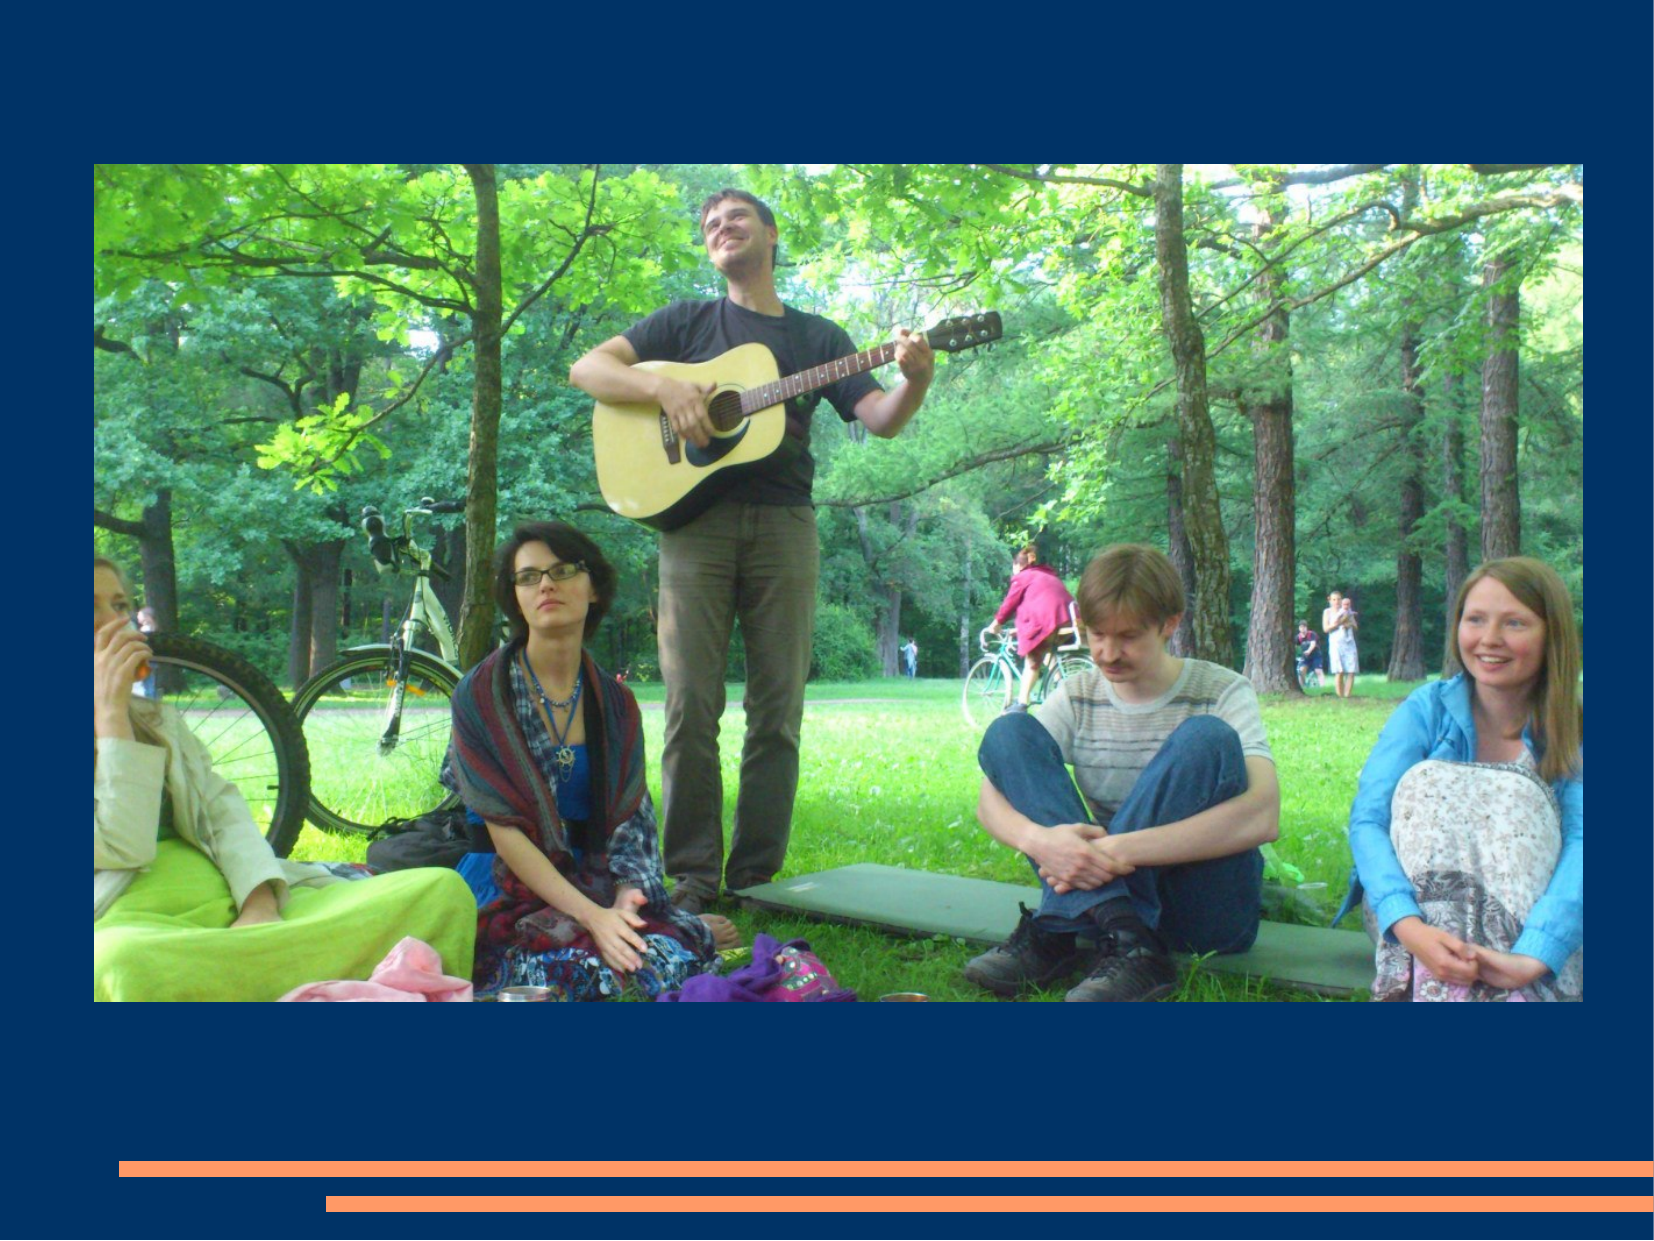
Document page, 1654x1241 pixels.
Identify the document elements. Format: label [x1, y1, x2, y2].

picture [94, 164, 1583, 1002]
